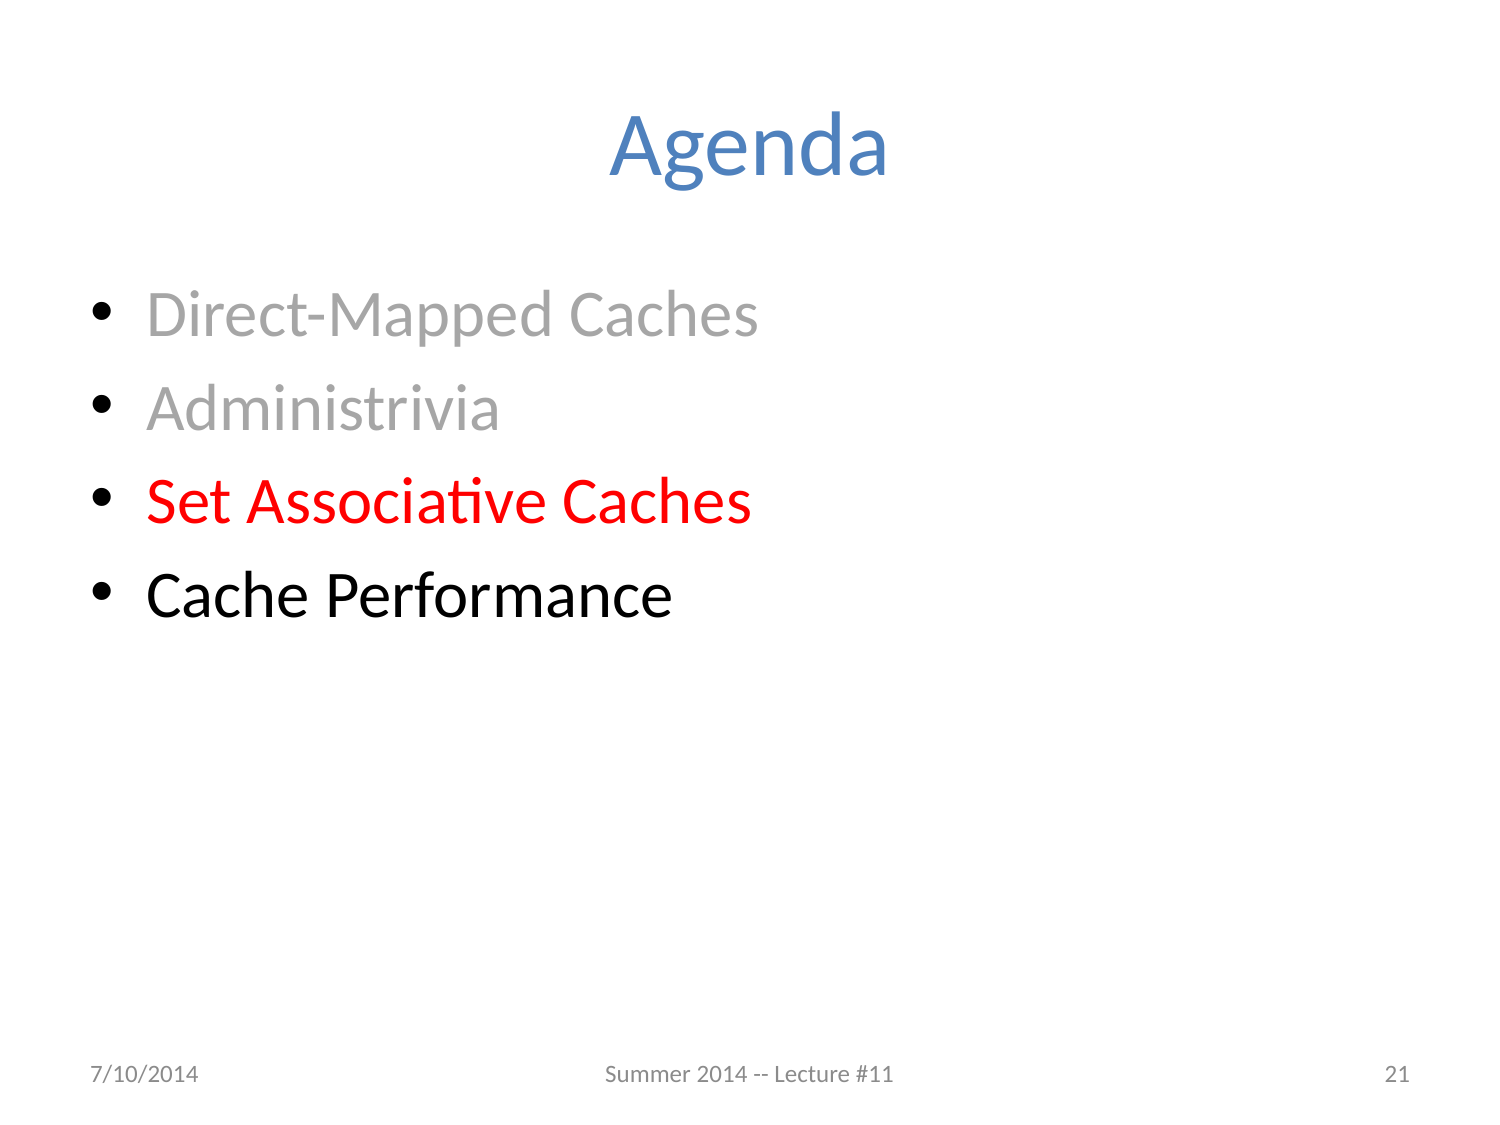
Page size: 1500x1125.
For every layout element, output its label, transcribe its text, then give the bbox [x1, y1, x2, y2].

slide_number <number> [1074, 1042, 1425, 1103]
slide_number 7/10/2014 [75, 1042, 425, 1103]
list Direct-Mapped Caches Administrivia Set Associative Caches Cache Performance [75, 262, 1425, 1073]
footer Summer 2014 -- Lecture #11 [512, 1042, 988, 1103]
title Agenda [75, 45, 1425, 233]
